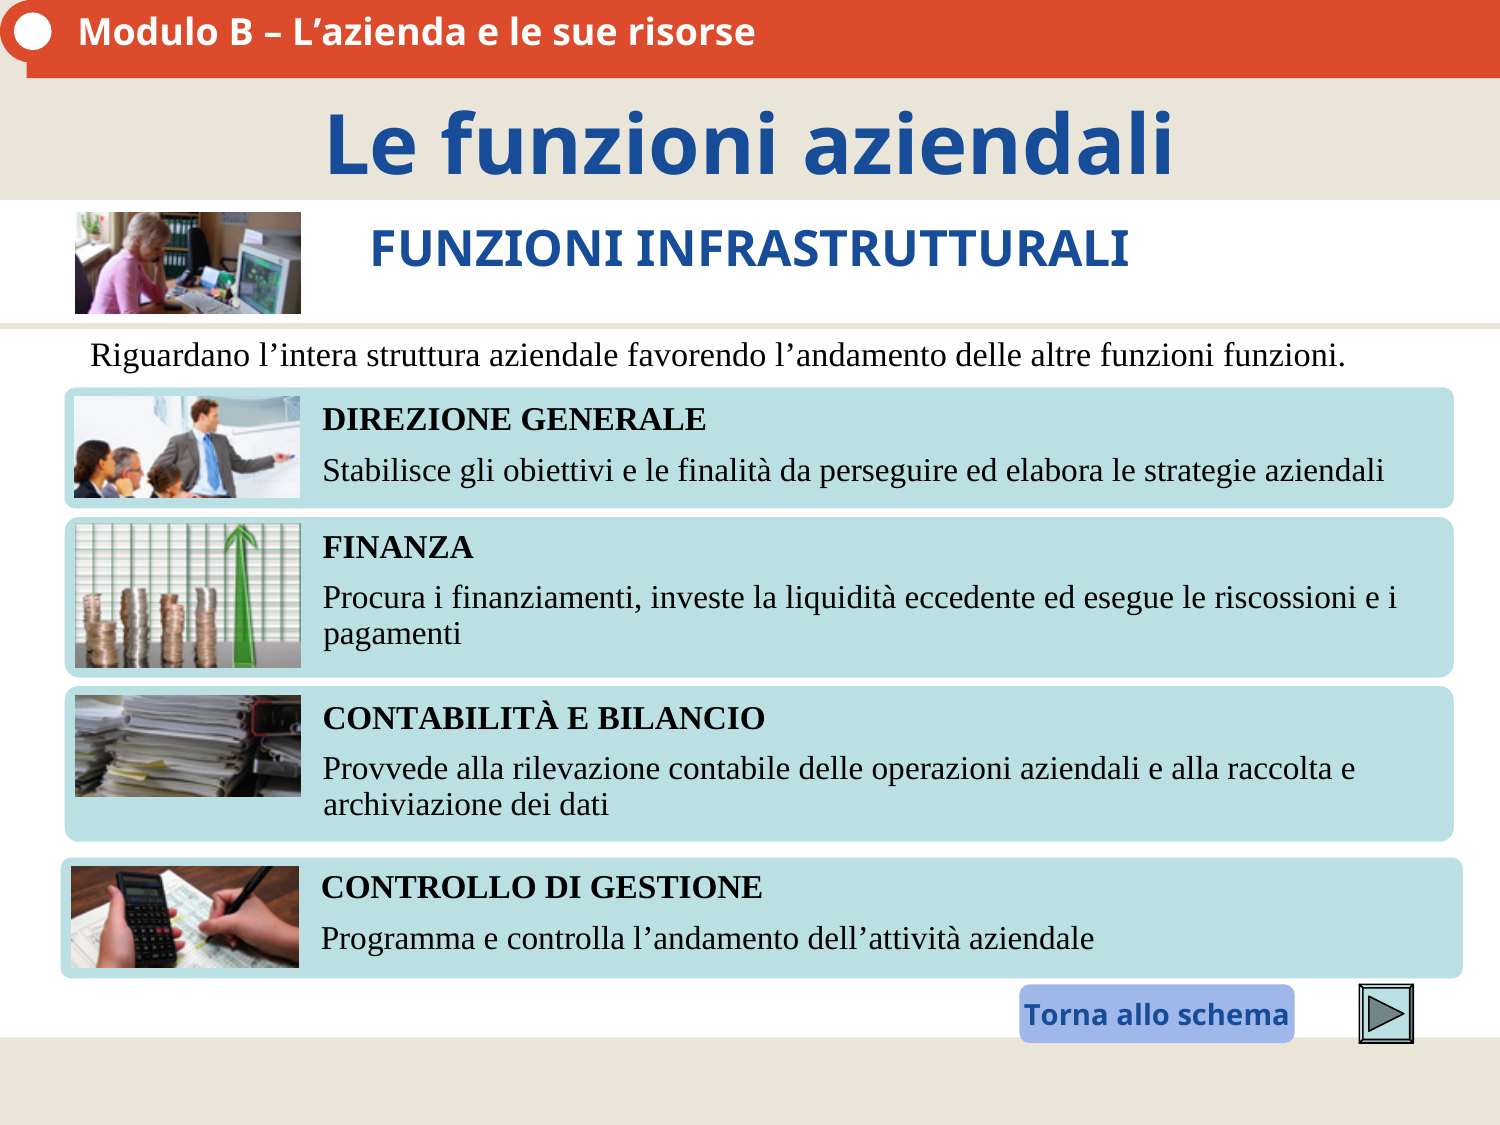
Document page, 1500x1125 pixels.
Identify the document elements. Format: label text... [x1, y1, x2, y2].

picture [71, 866, 299, 968]
text_box CONTROLLO DI GESTIONE Programma e controlla l’andamento dell’attività aziendale [310, 860, 1281, 973]
title FUNZIONI INFRASTRUTTURALI [112, 201, 1388, 293]
text_box Le funzioni aziendali [112, 82, 1388, 201]
list Riguardano l’intera struttura aziendale favorendo l’andamento delle altre funzioni funzioni. [74, 329, 1475, 408]
text_box [1361, 984, 1414, 1043]
text_box [58, 855, 1465, 981]
text_box CONTABILITÀ E BILANCIO Provvede alla rilevazione contabile delle operazioni aziendali e alla raccolta e archiviazione dei dati [312, 690, 1436, 821]
text_box [62, 385, 1457, 511]
picture [75, 695, 301, 797]
picture [75, 523, 301, 668]
text_box Torna allo schema [1019, 984, 1295, 1044]
text_box [62, 683, 1457, 844]
picture [75, 212, 301, 314]
text_box FINANZA Procura i finanziamenti, investe la liquidità eccedente ed esegue le riscossioni e i pagamenti [312, 519, 1438, 658]
text_box [62, 514, 1457, 680]
text_box DIREZIONE GENERALE Stabilisce gli obiettivi e le finalità da perseguire ed elabora le strategie aziendali [312, 392, 1438, 493]
picture [74, 396, 300, 498]
